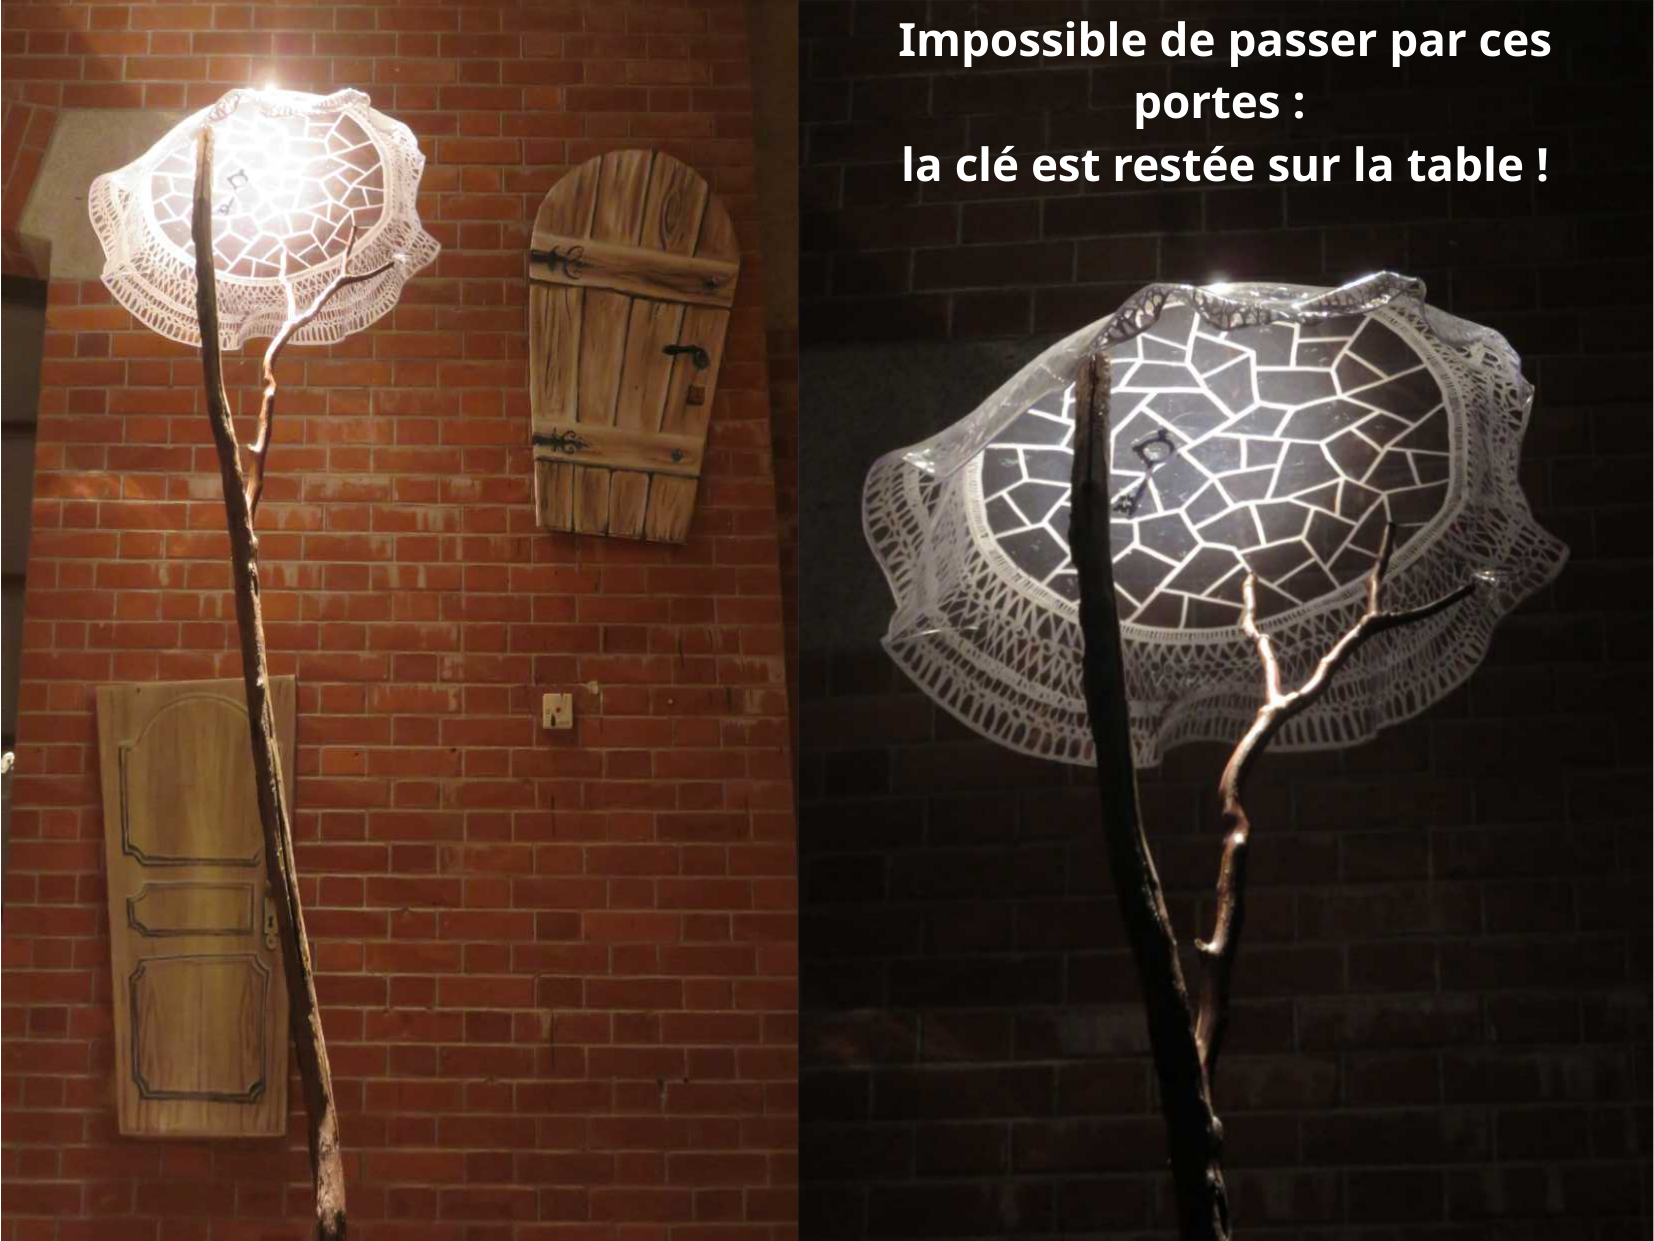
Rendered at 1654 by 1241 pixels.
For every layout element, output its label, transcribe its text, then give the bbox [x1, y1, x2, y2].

picture [0, 0, 1654, 1241]
text_box Impossible de passer par ces portes : la clé est restée sur la table ! [797, 0, 1654, 130]
